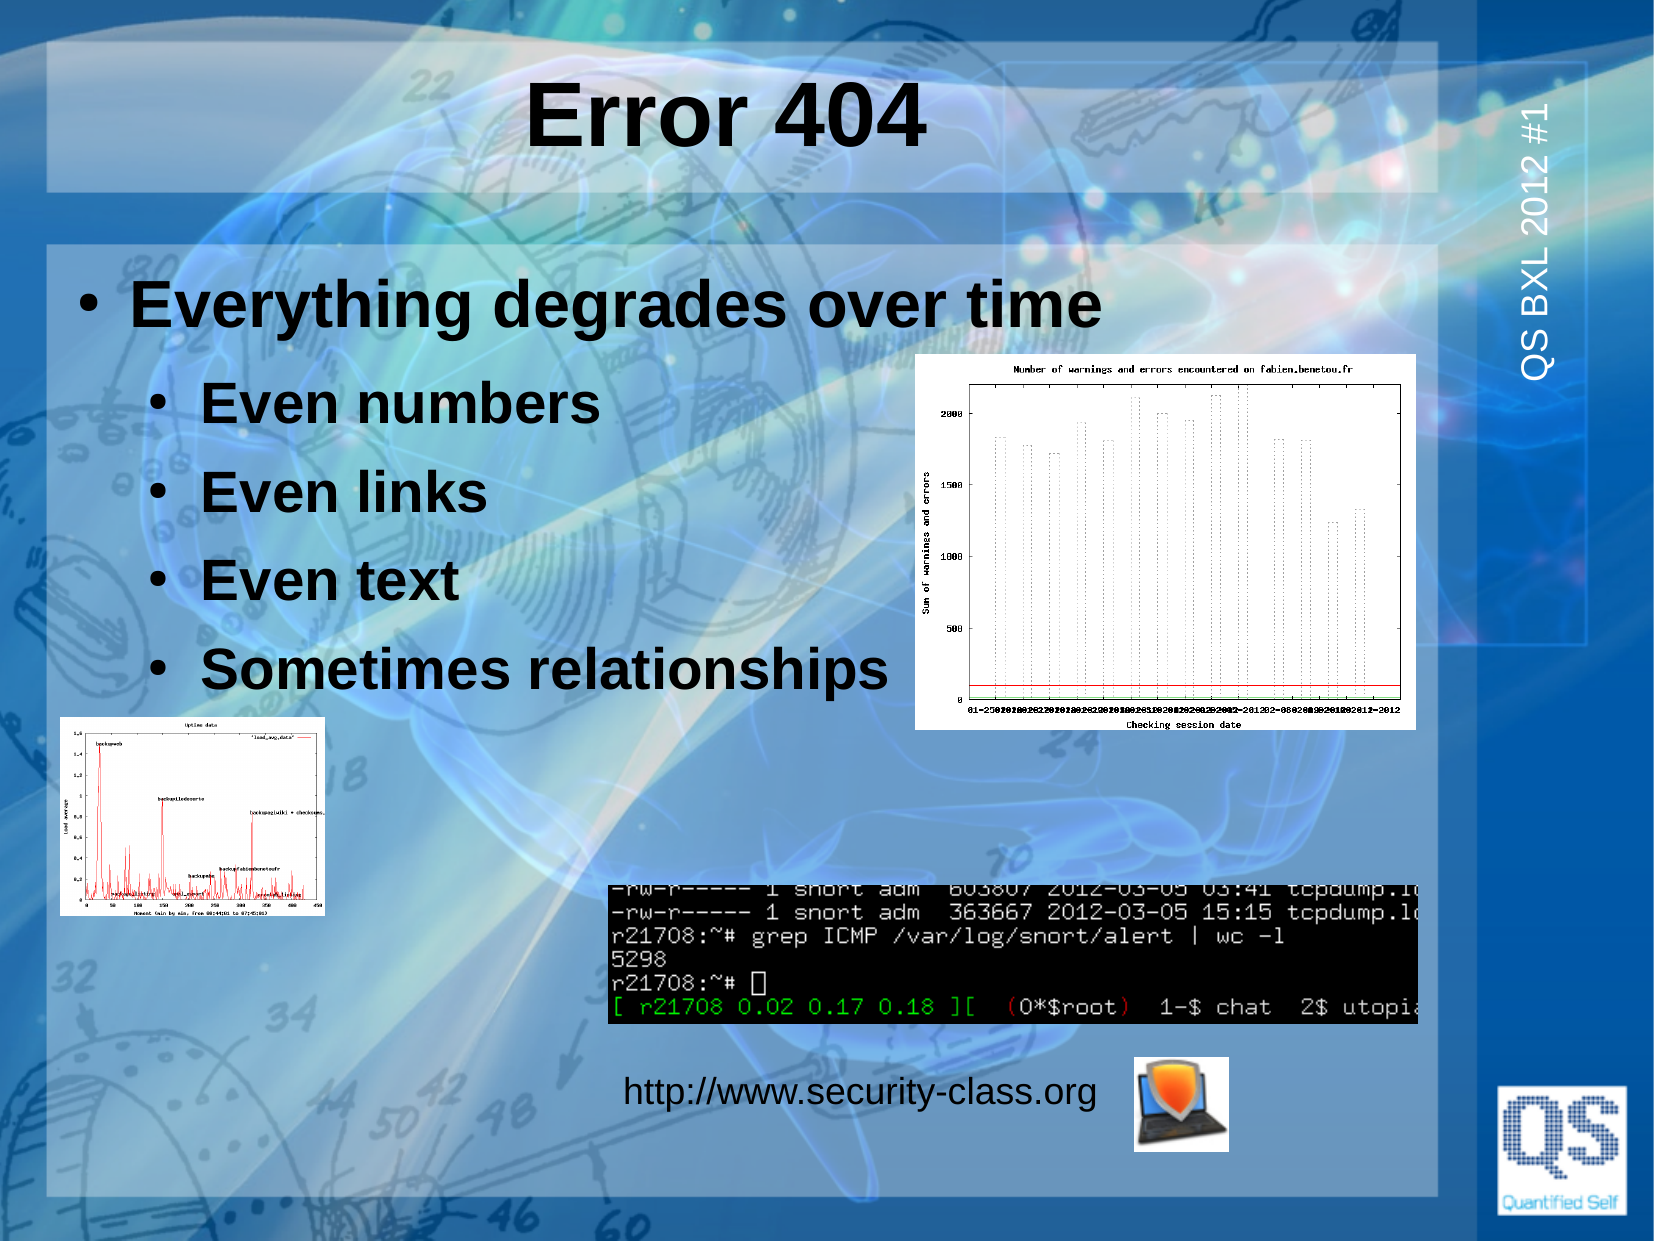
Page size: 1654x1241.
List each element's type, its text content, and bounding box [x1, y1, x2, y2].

list Everything degrades over time Even numbers Even links Even text Sometimes relationships [59, 266, 1430, 1086]
picture [0, 0, 1654, 1241]
text_box http://www.security-class.org [608, 1062, 1111, 1120]
title Error 404 [17, 18, 1436, 212]
